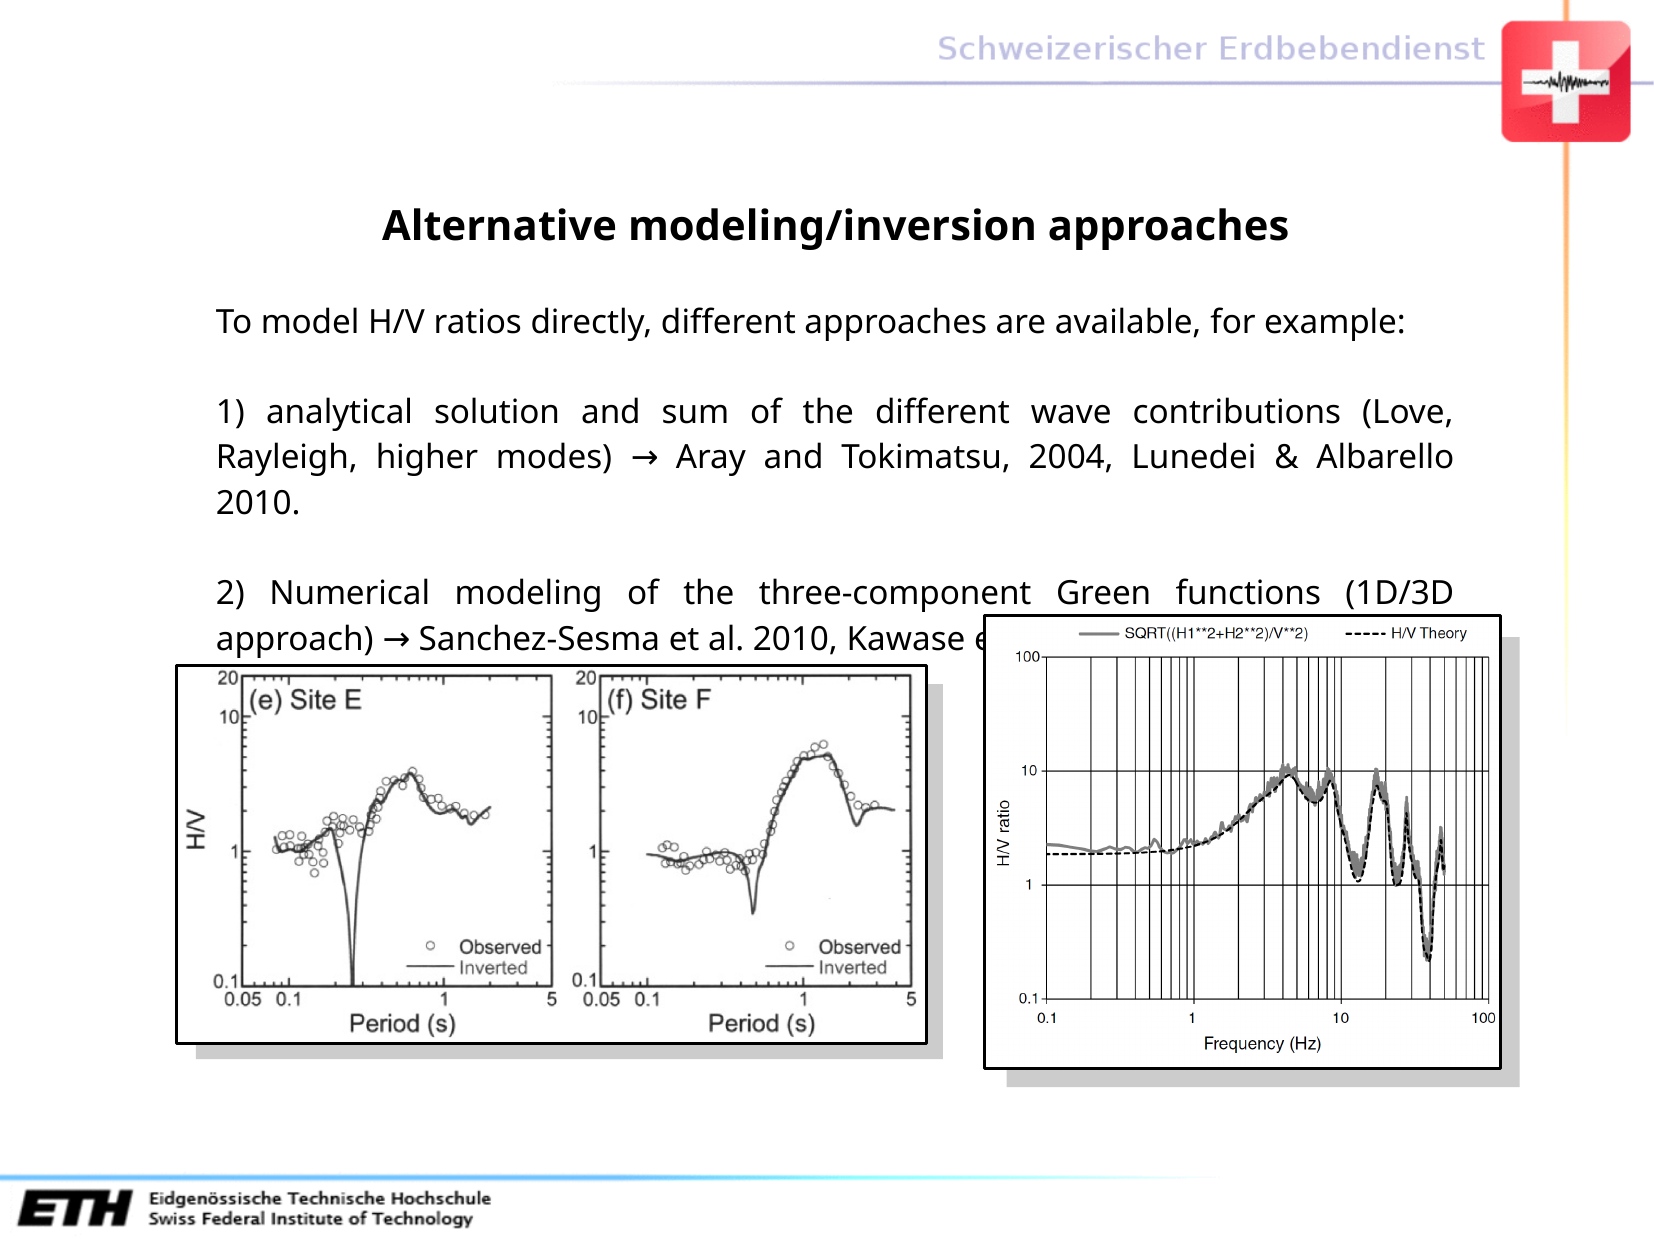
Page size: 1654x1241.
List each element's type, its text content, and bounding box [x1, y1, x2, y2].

text_box [195, 684, 943, 1060]
text_box Alternative modeling/inversion approaches To model H/V ratios directly, different approaches are available, for example: 1) analytical solution and sum of the different wave contributions (Love, Rayleigh, higher modes) → Aray and Tokimatsu, 2004, Lunedei & Albarello 2010. 2) Numerical modeling of the three-component Green functions (1D/3D approach) → Sanchez-Sesma et al. 2010, Kawase et al. 2011. [201, 188, 1471, 604]
text_box [1006, 637, 1520, 1088]
picture [0, 0, 1654, 1241]
